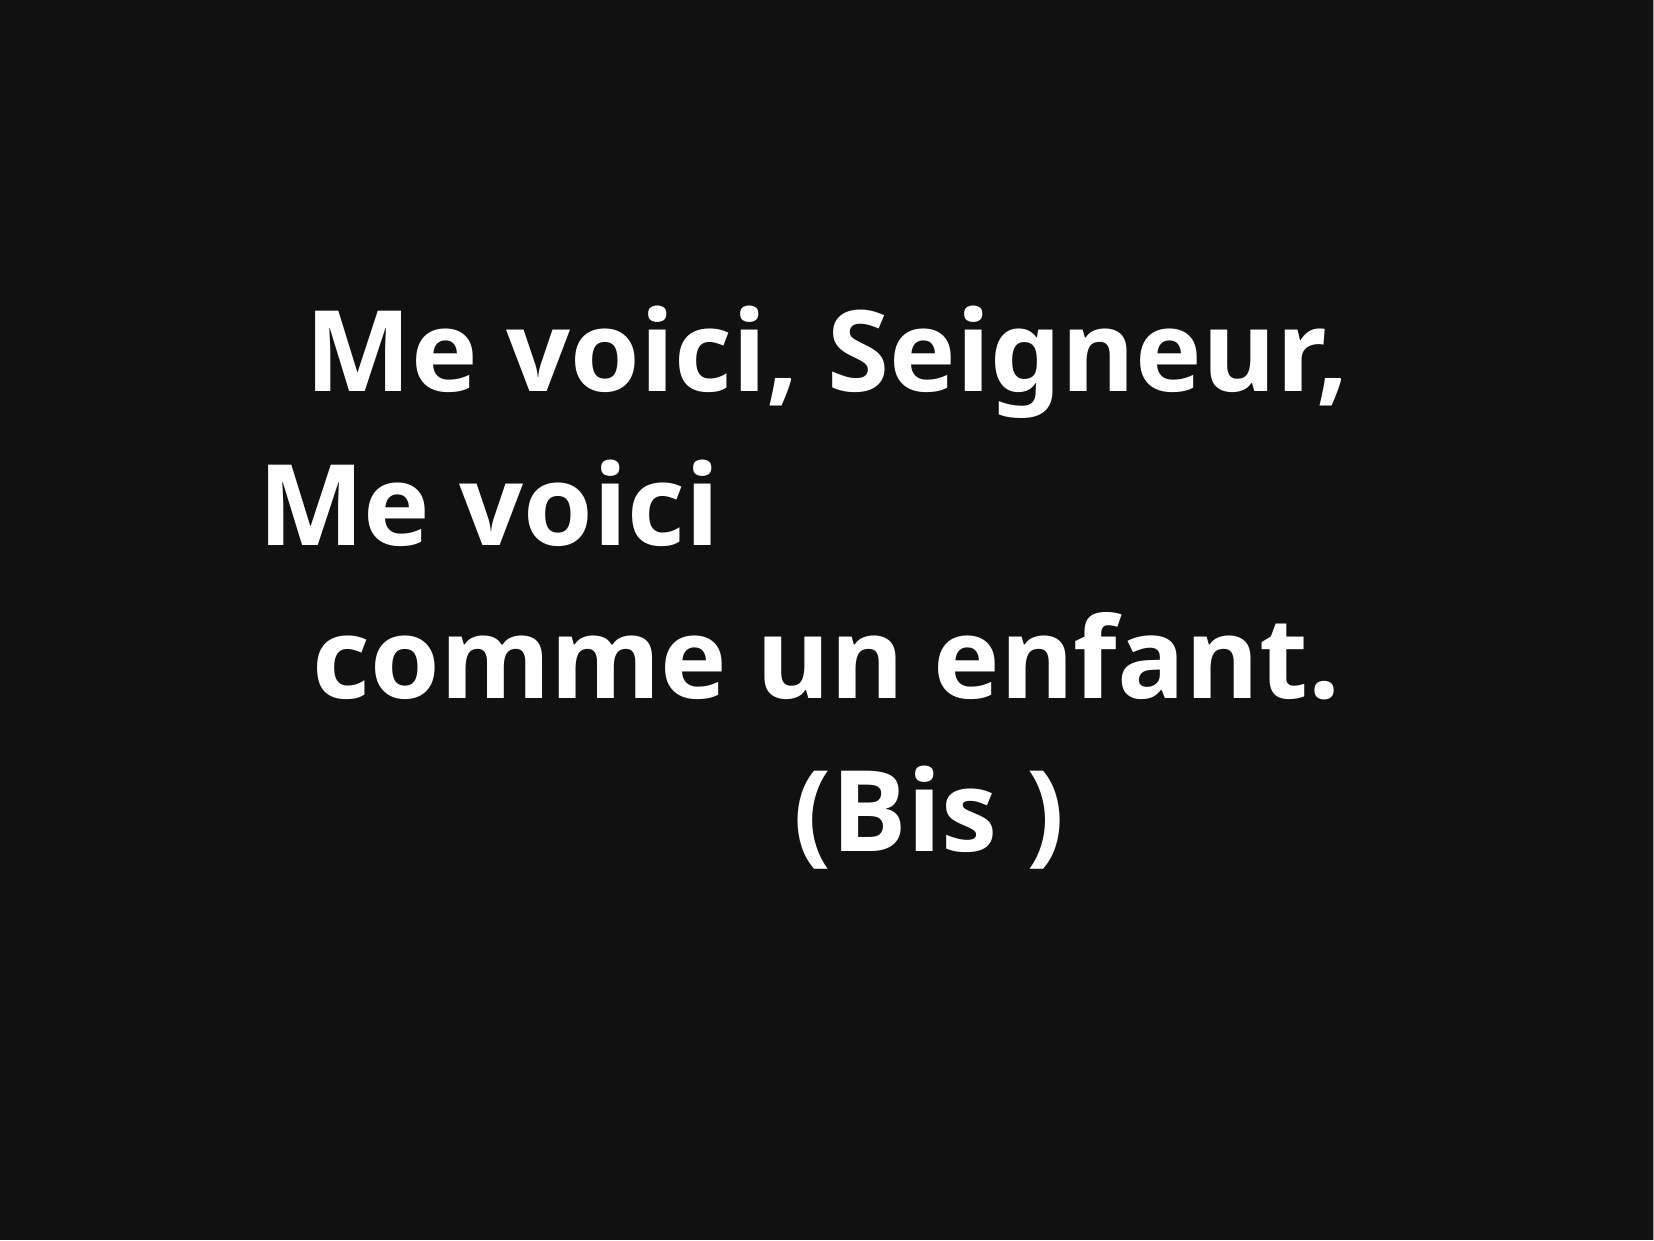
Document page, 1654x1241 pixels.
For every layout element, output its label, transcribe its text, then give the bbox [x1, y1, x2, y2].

subtitle Me voici, Seigneur, Me voici comme un enfant. (Bis ) [82, 47, 1571, 1109]
